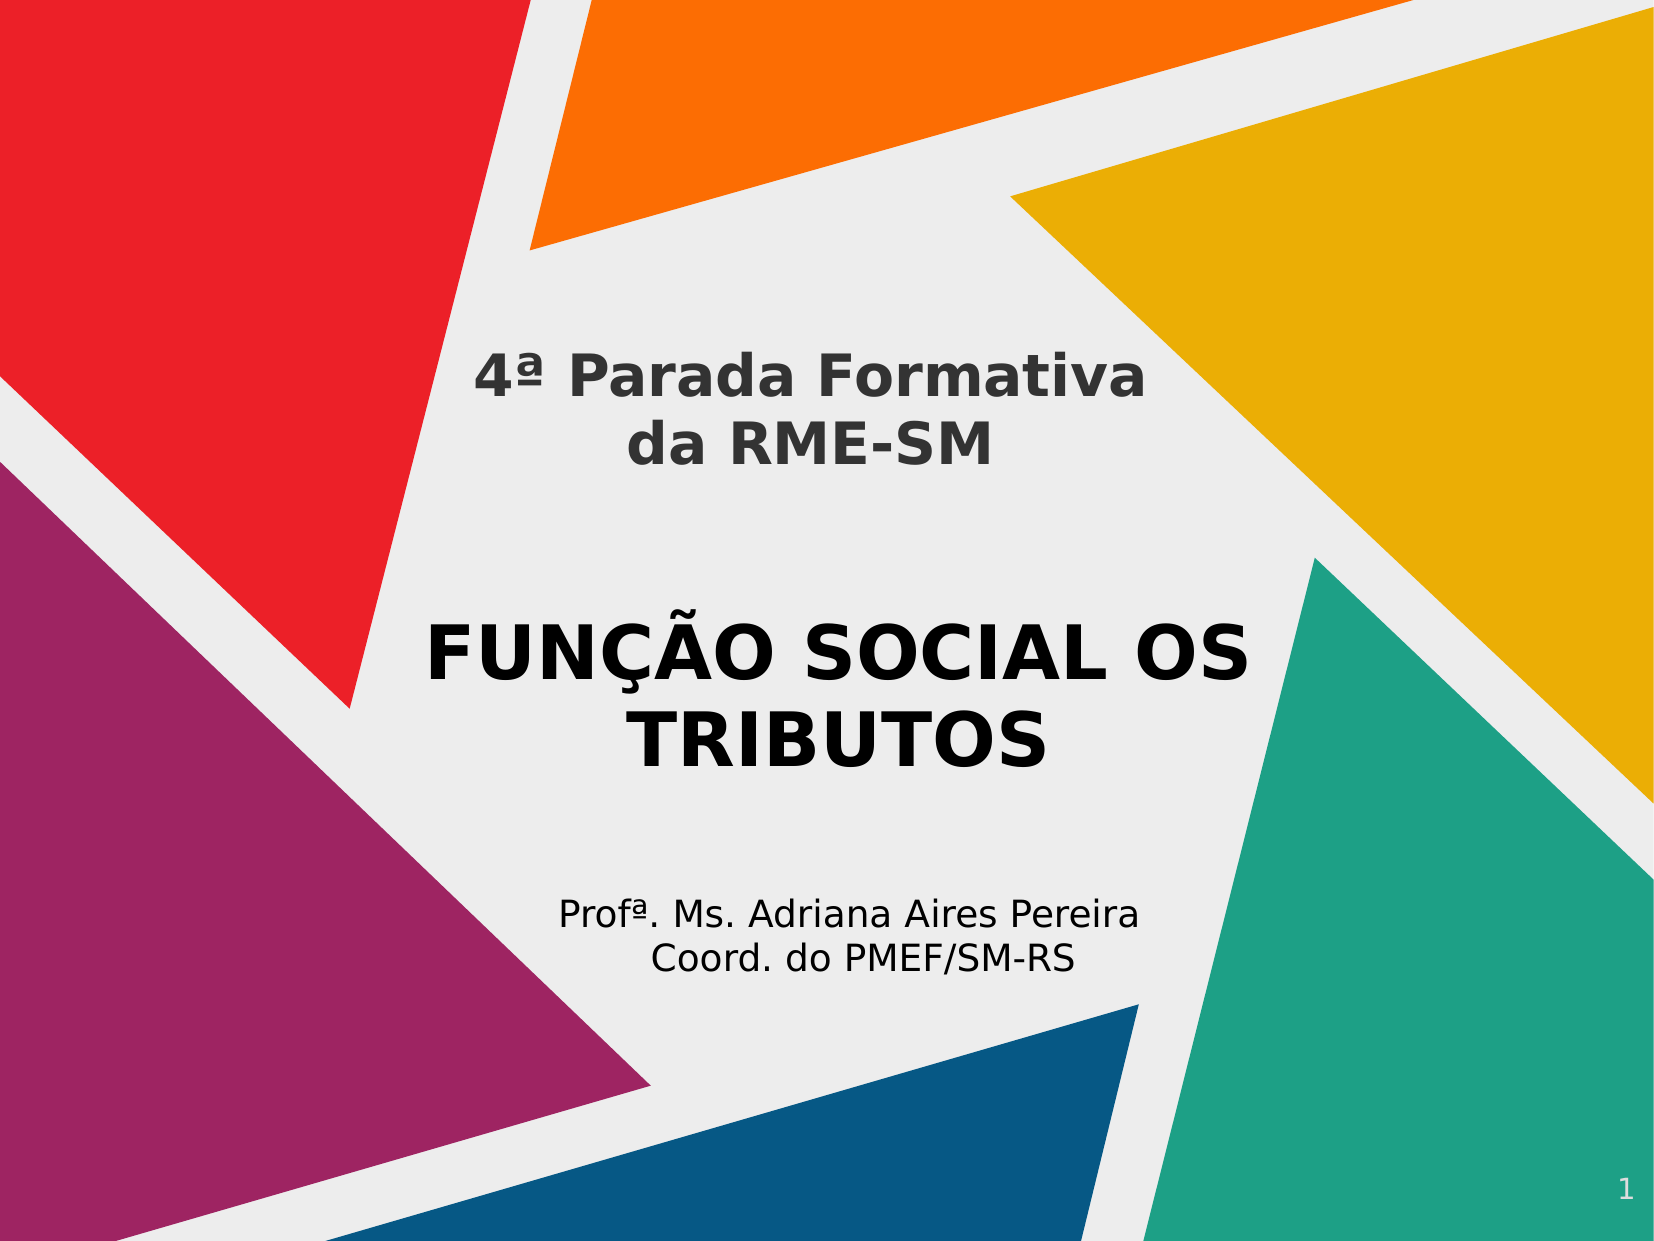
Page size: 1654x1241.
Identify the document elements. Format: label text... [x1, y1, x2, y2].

text_box FUNÇÃO SOCIAL OS TRIBUTOS [330, 602, 1347, 792]
text_box Profª. Ms. Adriana Aires Pereira Coord. do PMEF/SM-RS [543, 885, 1184, 988]
title 4ª Parada Formativa da RME-SM [452, 307, 1170, 515]
